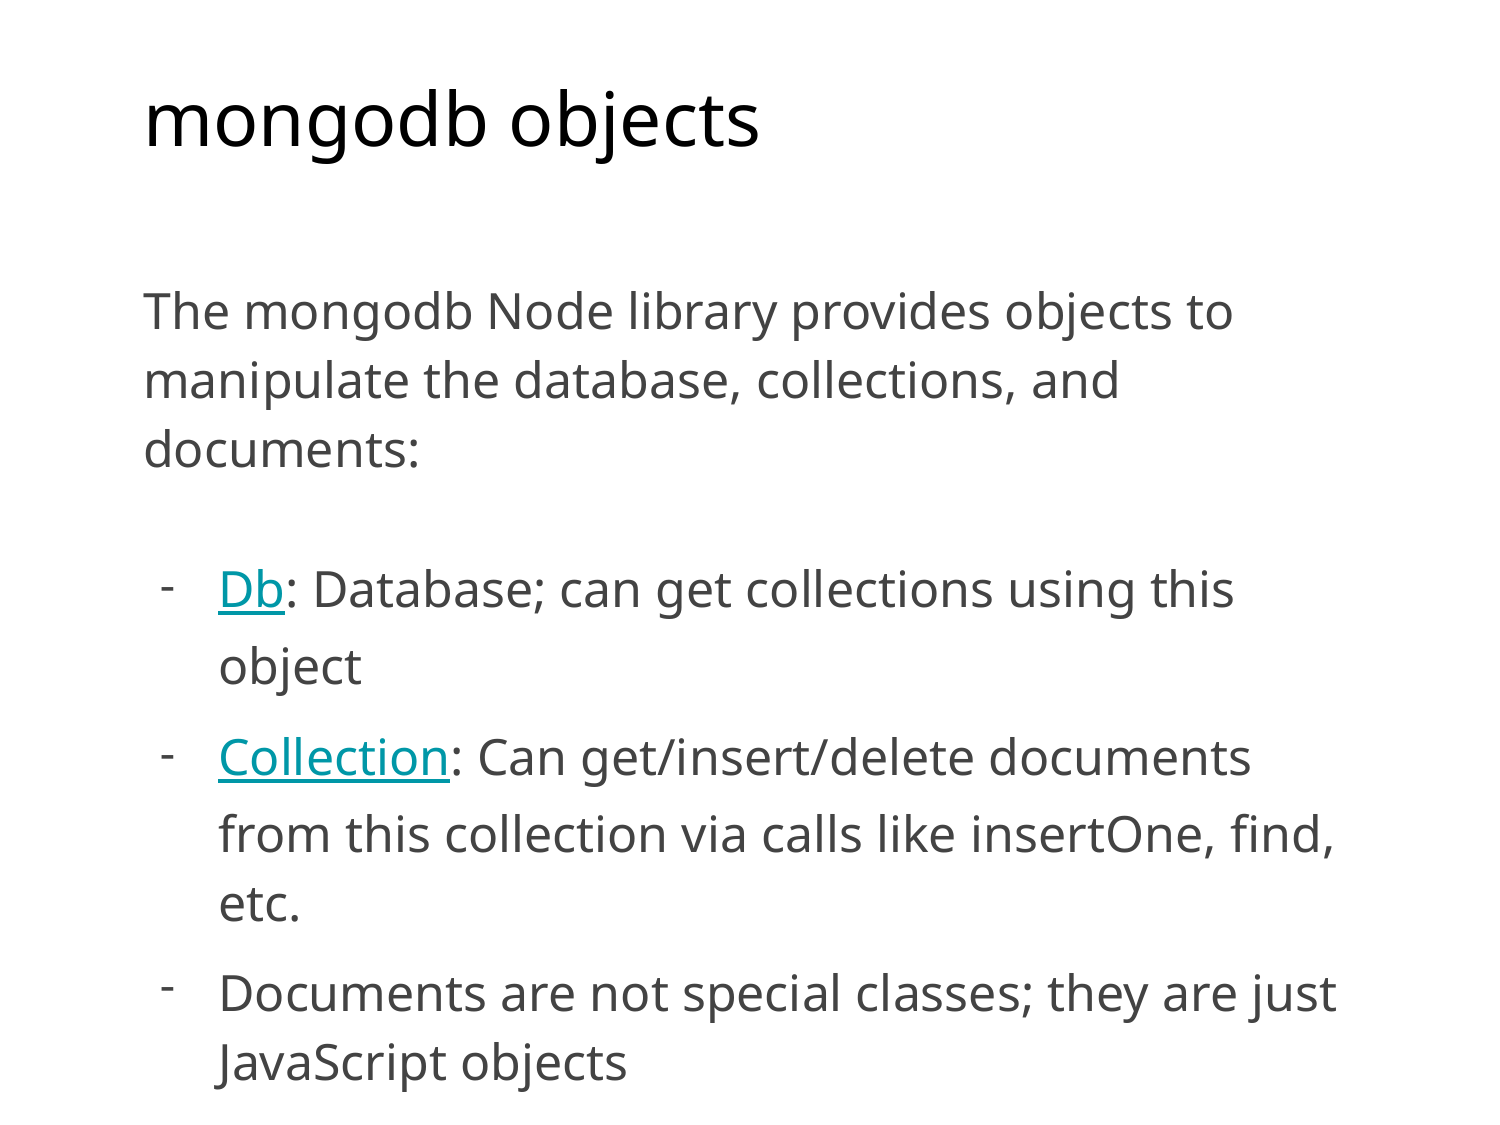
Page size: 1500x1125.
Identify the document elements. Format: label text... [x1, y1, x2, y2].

title mongodb objects [128, 56, 1372, 183]
list The mongodb Node library provides objects to manipulate the database, collections, and documents: Db: Database; can get collections using this object Collection: Can get/insert/delete documents from this collection via calls like insertOne, find, etc. Documents are not special classes; they are just JavaScript objects [128, 255, 1372, 1004]
